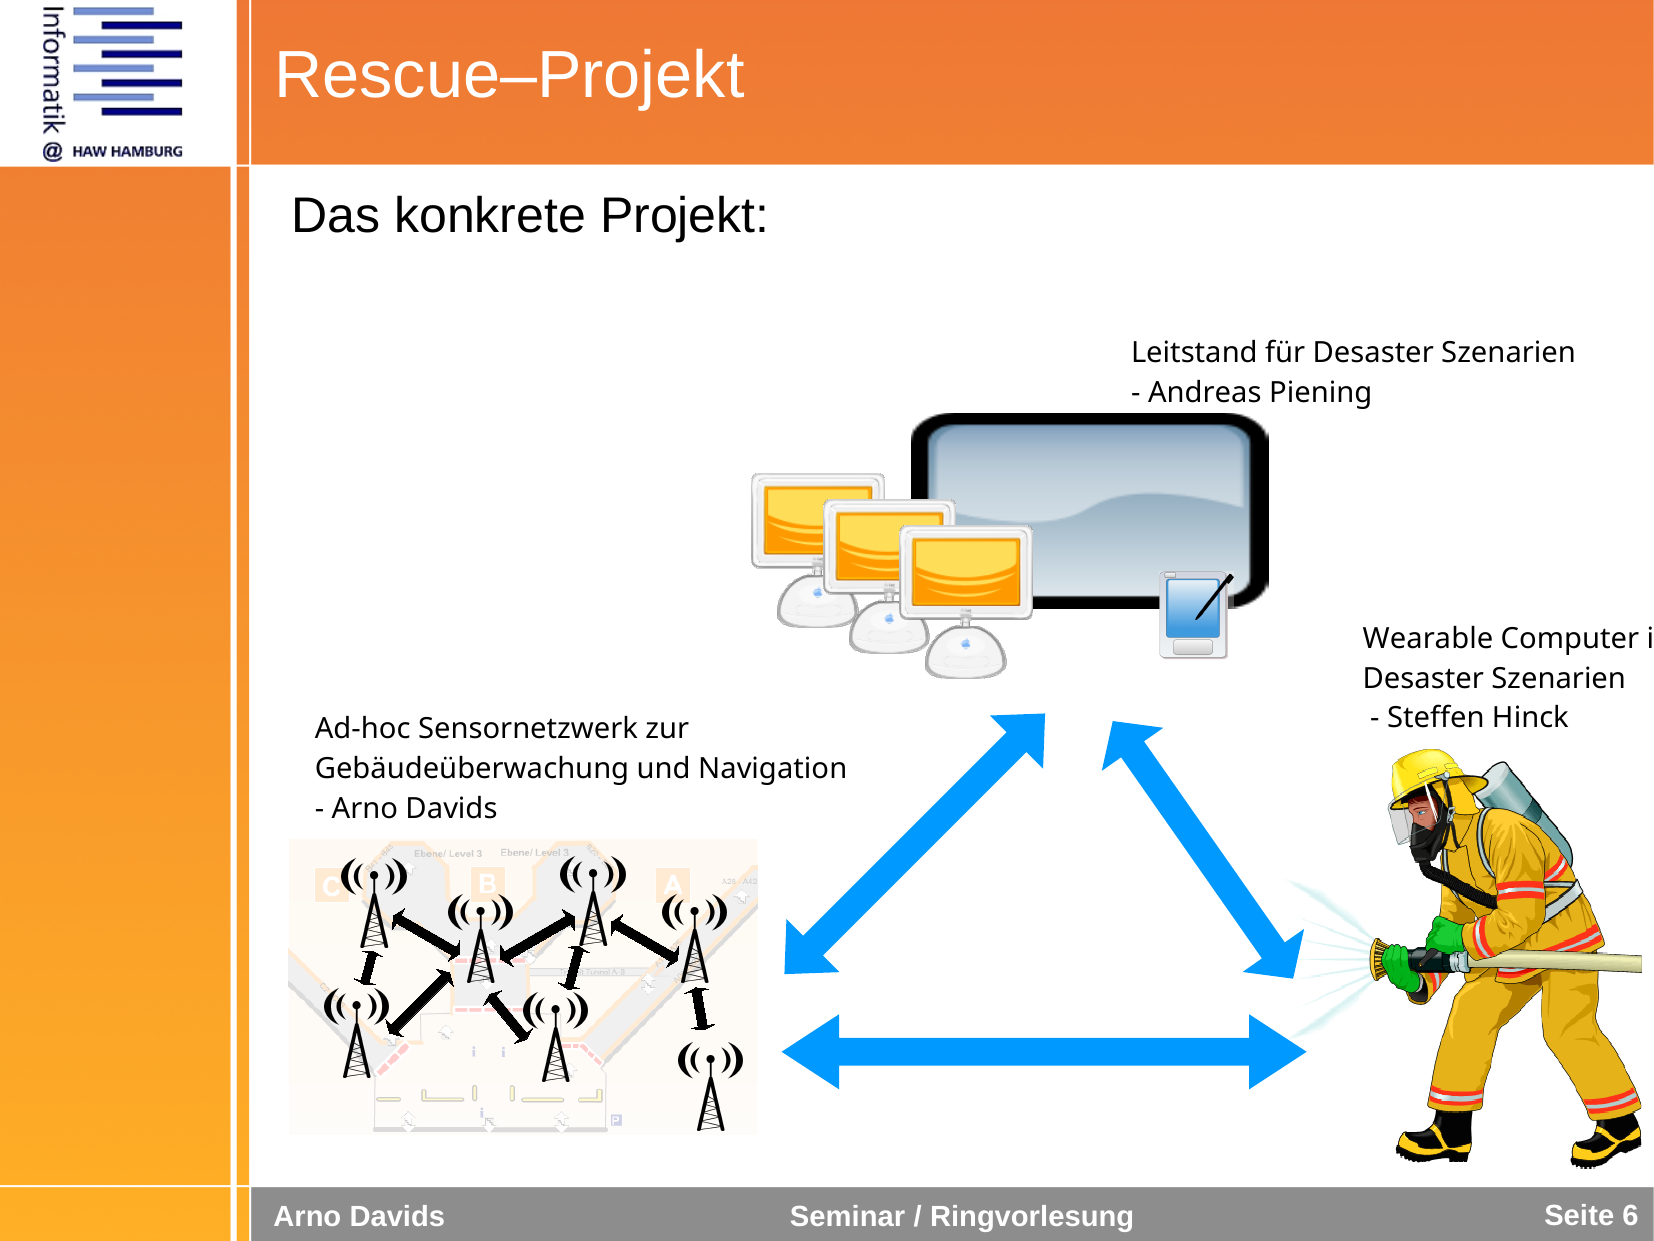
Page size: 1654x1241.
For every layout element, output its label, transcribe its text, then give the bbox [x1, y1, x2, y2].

title Rescue–Projekt [274, 11, 1651, 137]
list Das konkrete Projekt: [274, 187, 1576, 1175]
picture [0, 0, 1654, 1241]
text_box Wearable Computer in Desaster Szenarien - Steffen Hinck [1576, 609, 1654, 735]
picture [43, 5, 186, 162]
